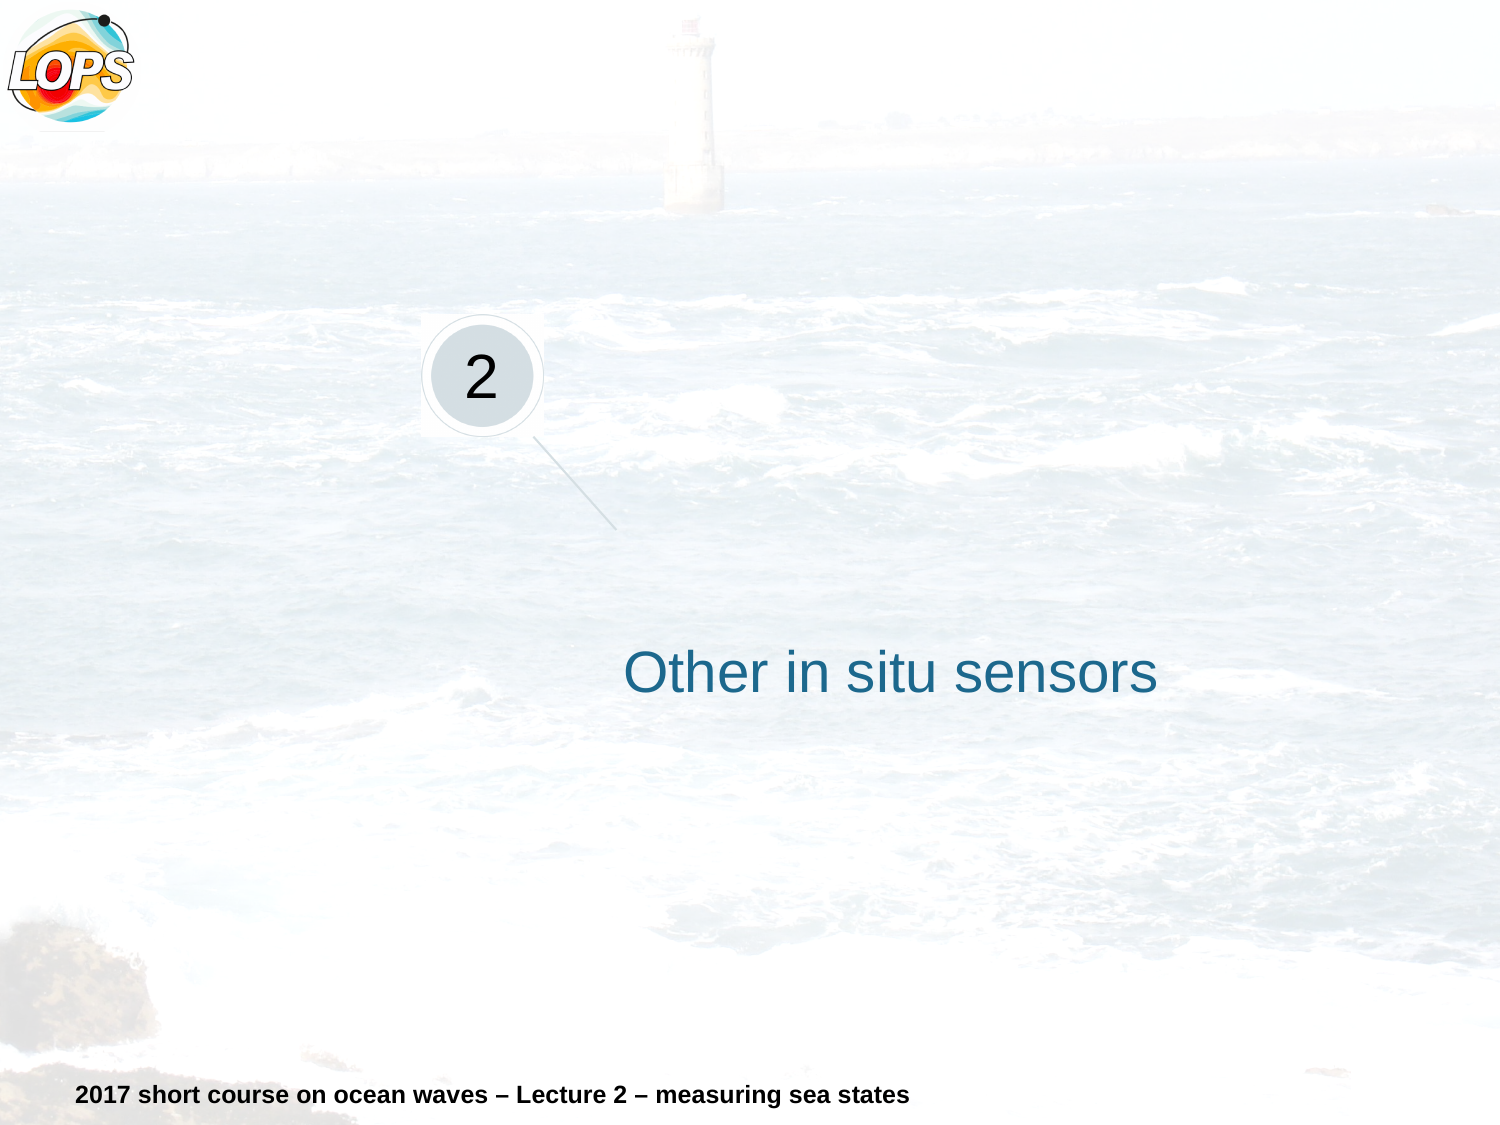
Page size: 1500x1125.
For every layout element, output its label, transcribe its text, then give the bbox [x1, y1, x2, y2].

text_box 2 [450, 337, 526, 421]
text_box Other in situ sensors [608, 467, 1500, 870]
picture [0, 0, 1500, 1125]
